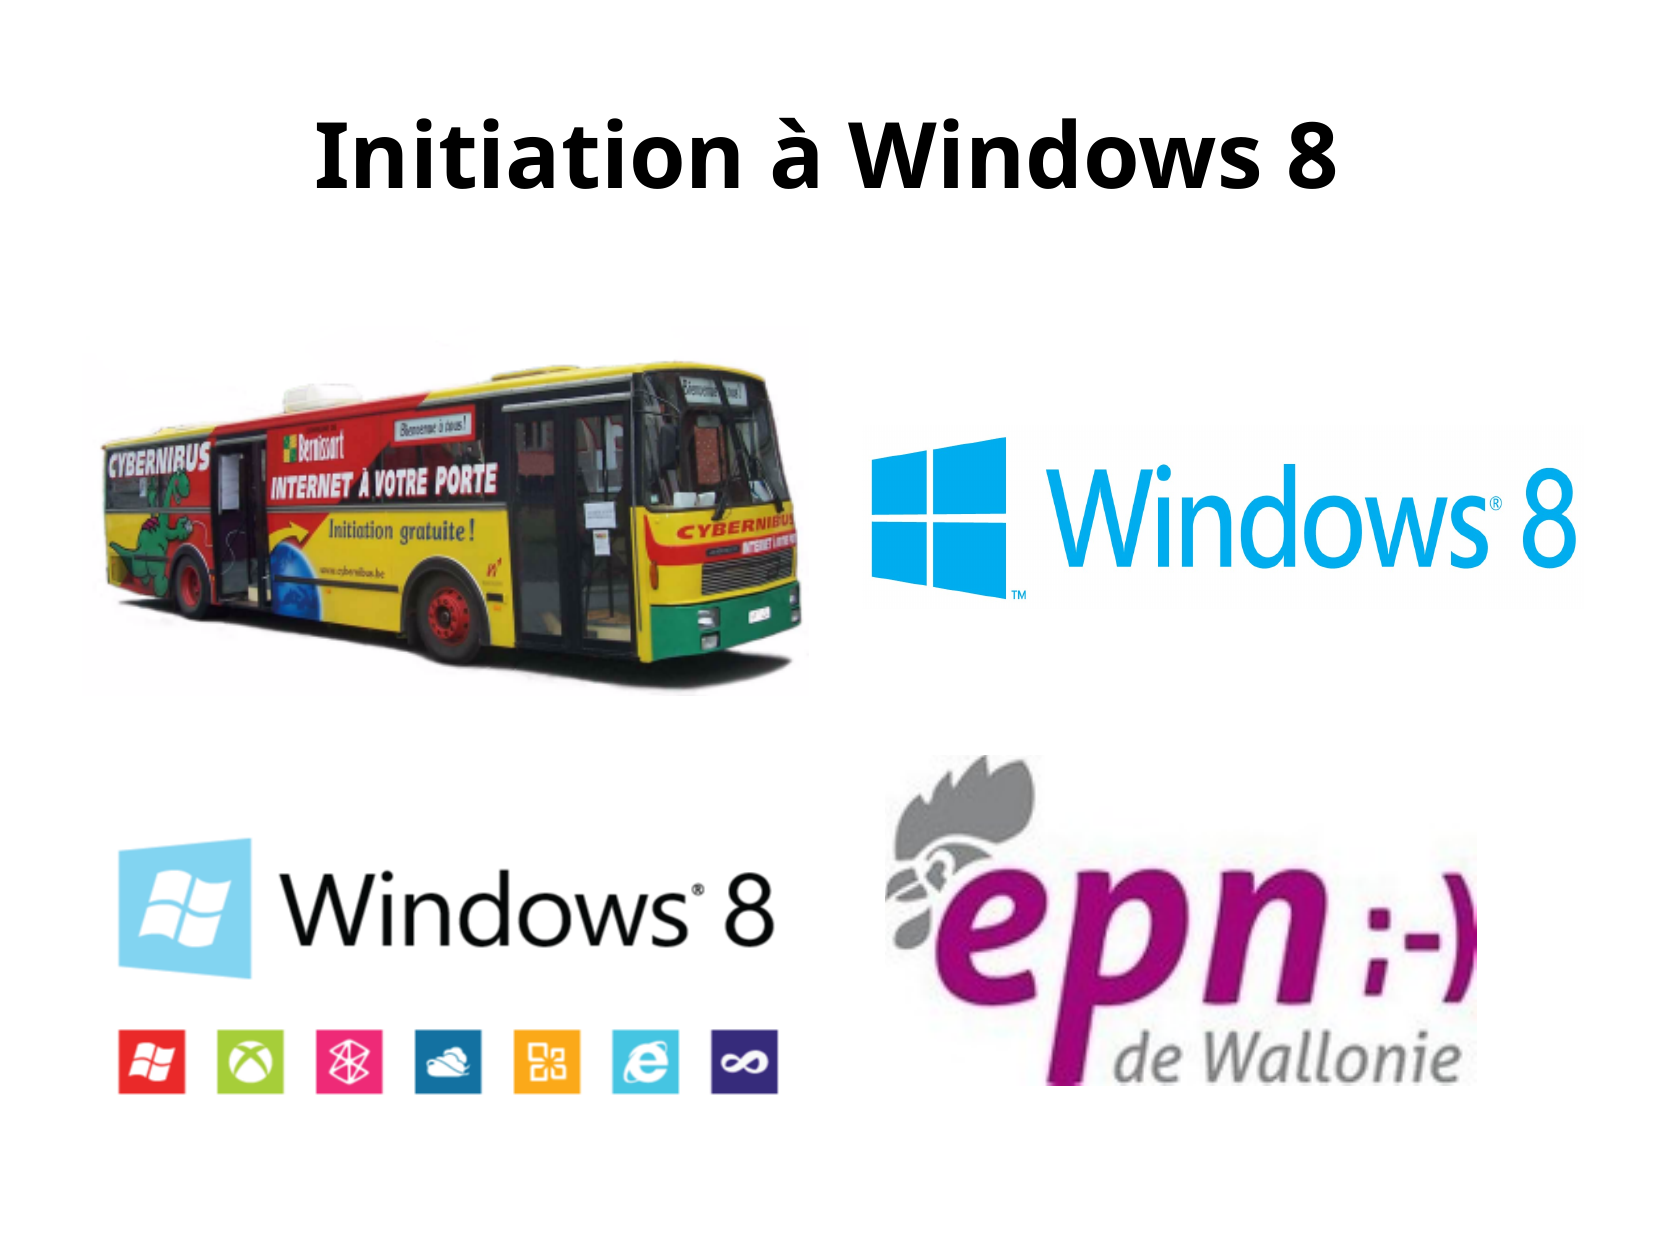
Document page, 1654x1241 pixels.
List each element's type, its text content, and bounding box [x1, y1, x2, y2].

picture [862, 425, 1584, 609]
title Initiation à Windows 8 [82, 56, 1571, 250]
picture [60, 326, 851, 1207]
picture [885, 755, 1477, 1086]
